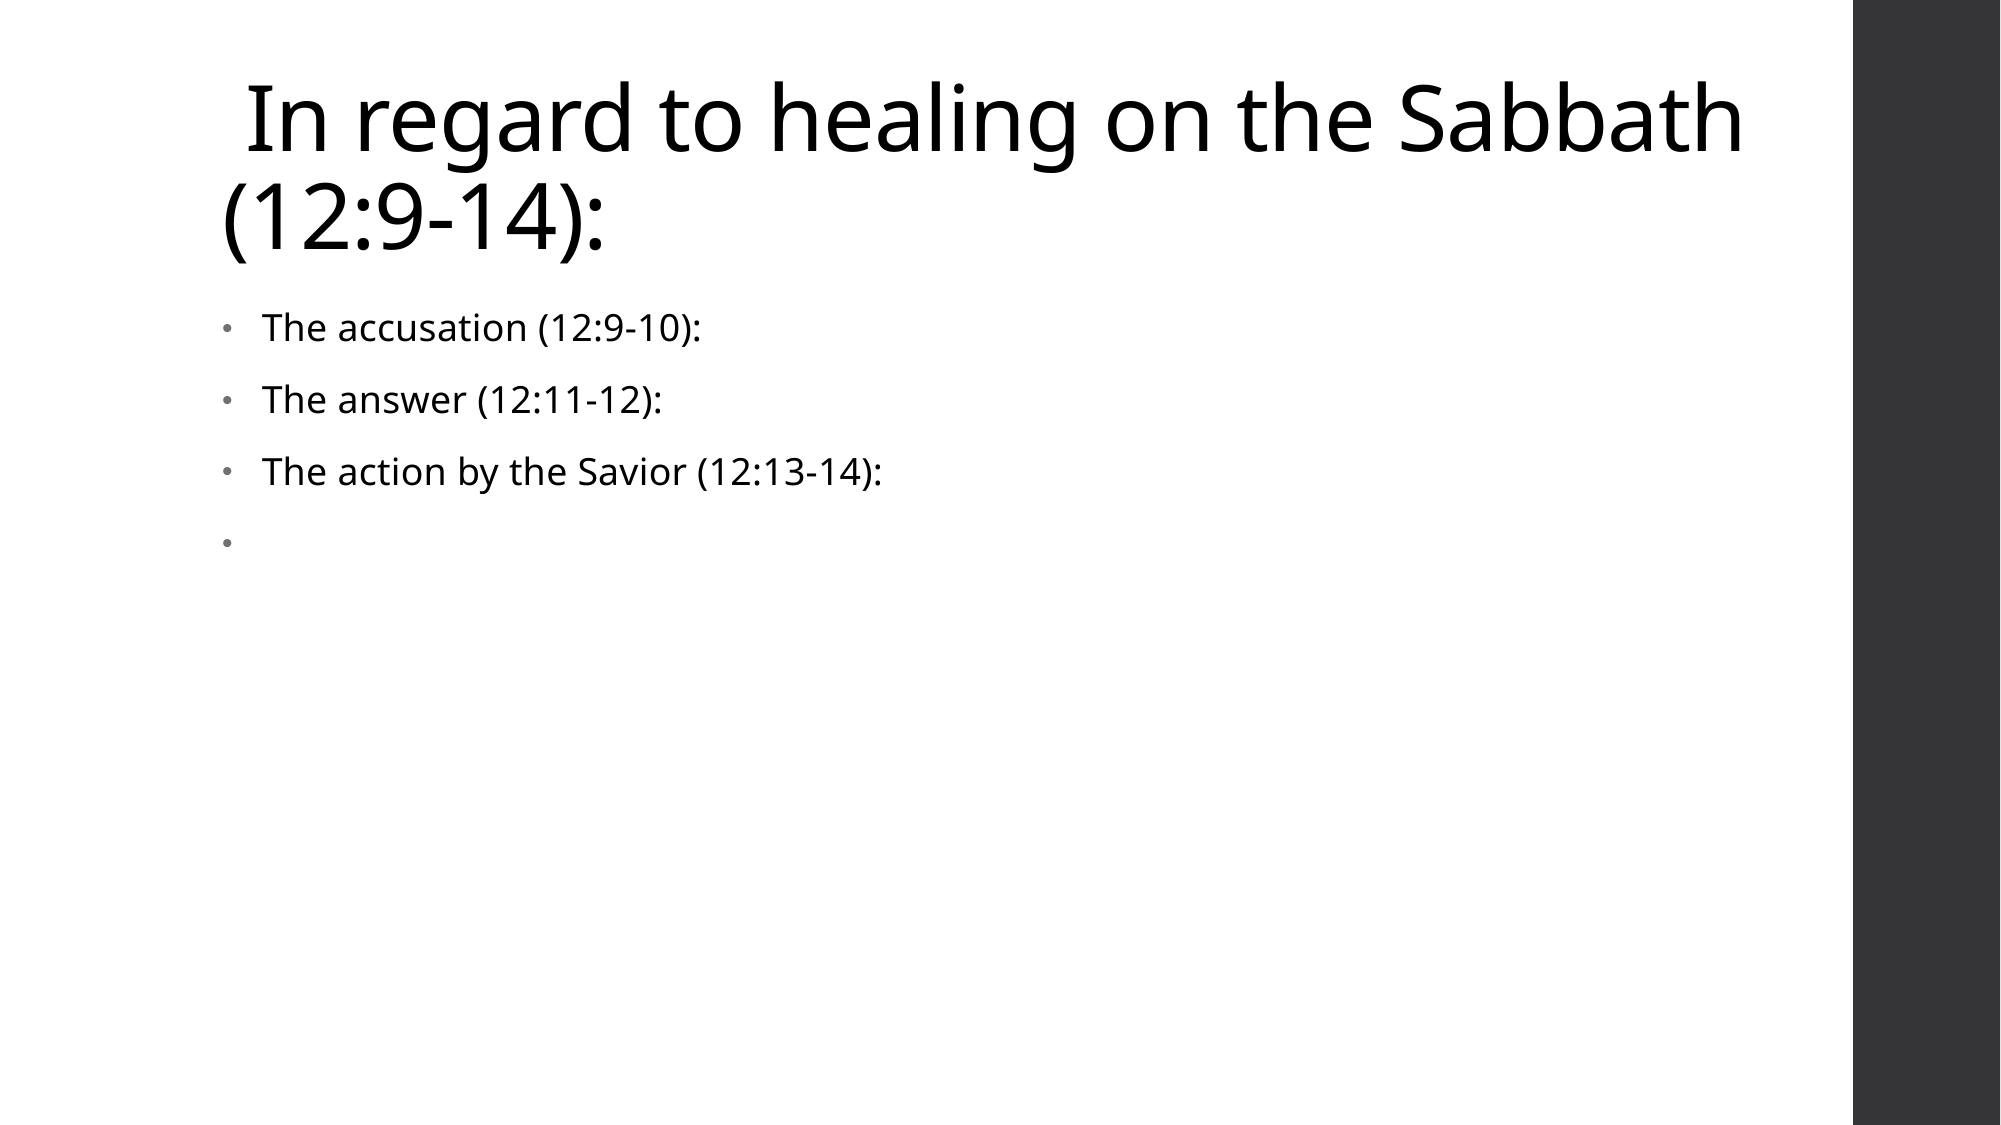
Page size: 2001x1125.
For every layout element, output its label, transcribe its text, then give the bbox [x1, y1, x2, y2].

list The accusation (12:9-10): The answer (12:11-12): The action by the Savior (12:13-14): [206, 299, 1617, 1014]
title In regard to healing on the Sabbath (12:9-14): [206, 60, 1797, 278]
